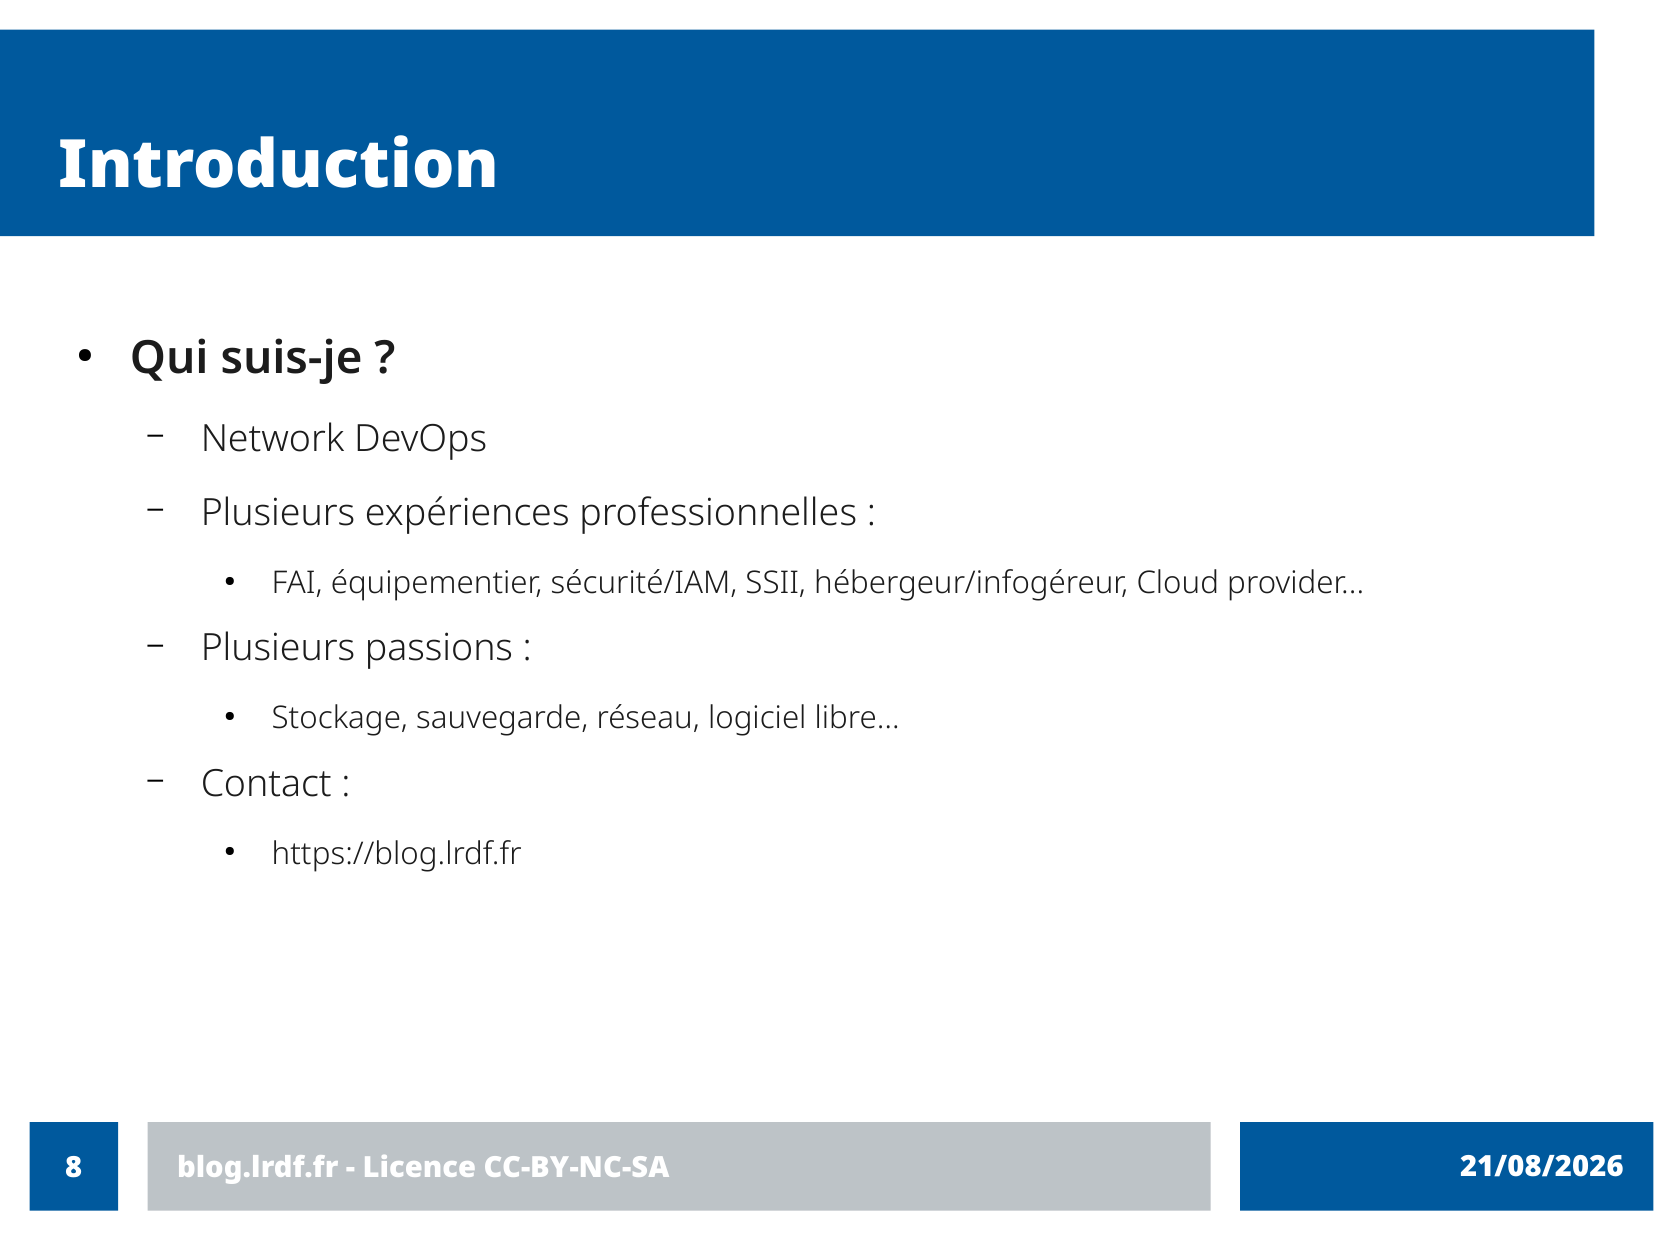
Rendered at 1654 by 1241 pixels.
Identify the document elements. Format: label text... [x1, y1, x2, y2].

list Qui suis-je ? Network DevOps Plusieurs expériences professionnelles : FAI, équipementier, sécurité/IAM, SSII, hébergeur/infogéreur, Cloud provider... Plusieurs passions : Stockage, sauvegarde, réseau, logiciel libre… Contact : https://blog.lrdf.fr [59, 324, 1565, 1093]
title Introduction [59, 59, 1595, 207]
